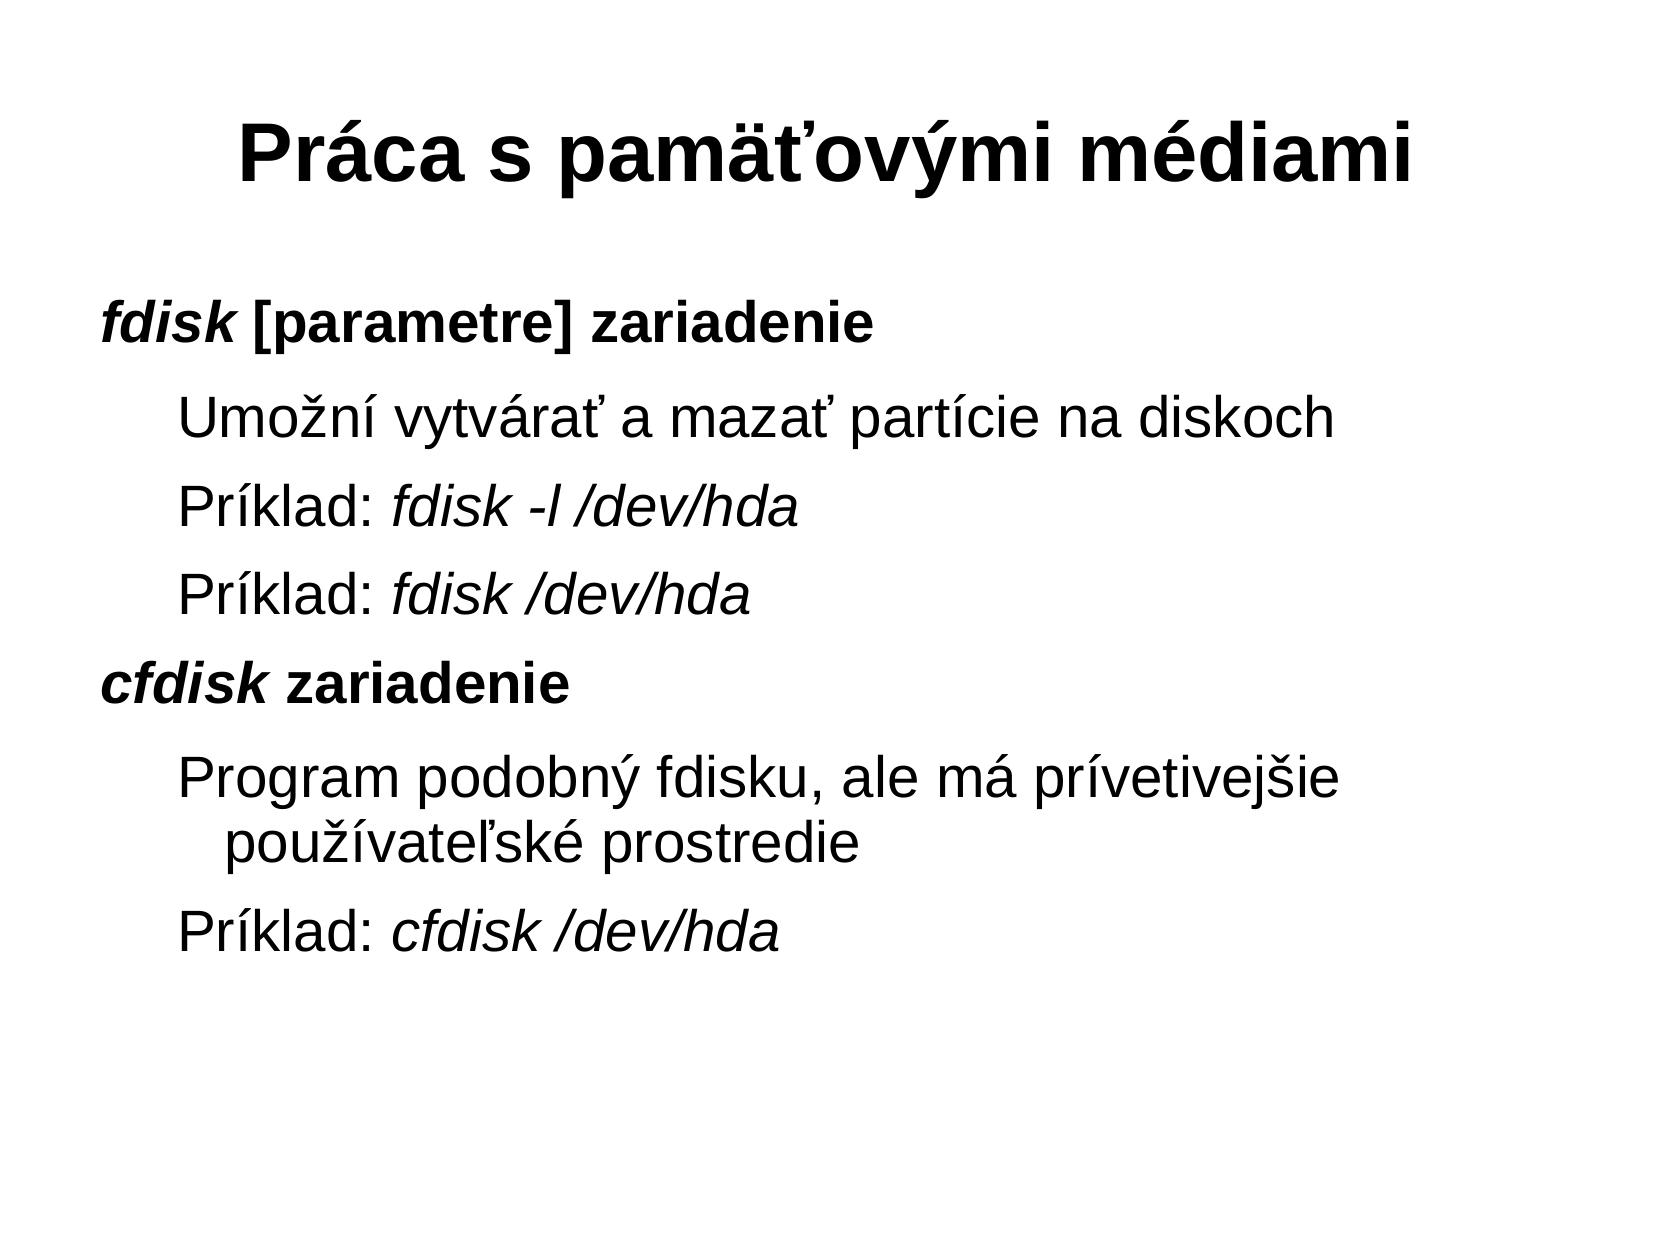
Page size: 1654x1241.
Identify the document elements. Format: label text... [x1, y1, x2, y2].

title Práca s pamäťovými médiami [82, 49, 1571, 257]
list fdisk [parametre] zariadenie Umožní vytvárať a mazať partície na diskoch Príklad: fdisk -l /dev/hda Príklad: fdisk /dev/hda cfdisk zariadenie Program podobný fdisku, ale má prívetivejšie používateľské prostredie Príklad: cfdisk /dev/hda [82, 290, 1571, 1094]
